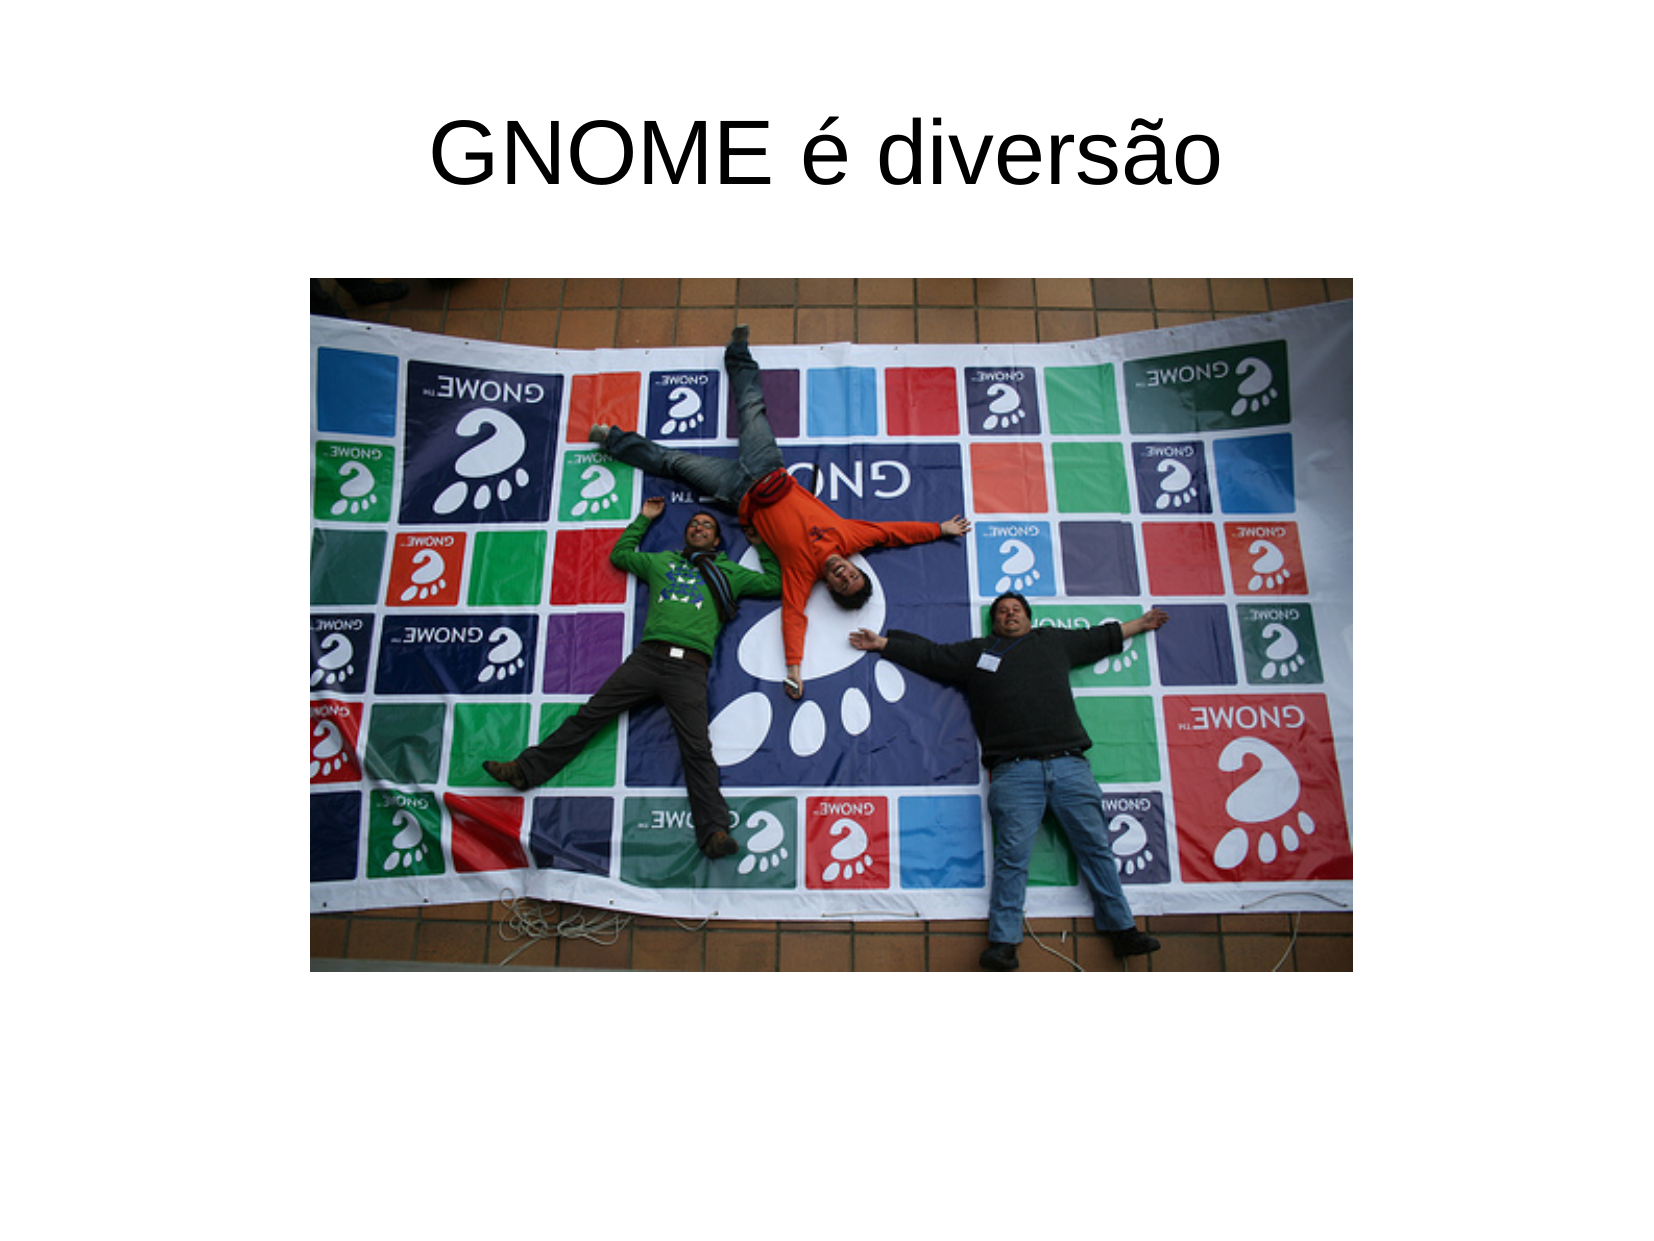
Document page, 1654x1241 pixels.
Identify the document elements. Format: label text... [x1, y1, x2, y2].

picture [310, 278, 1353, 972]
title GNOME é diversão [82, 56, 1571, 250]
